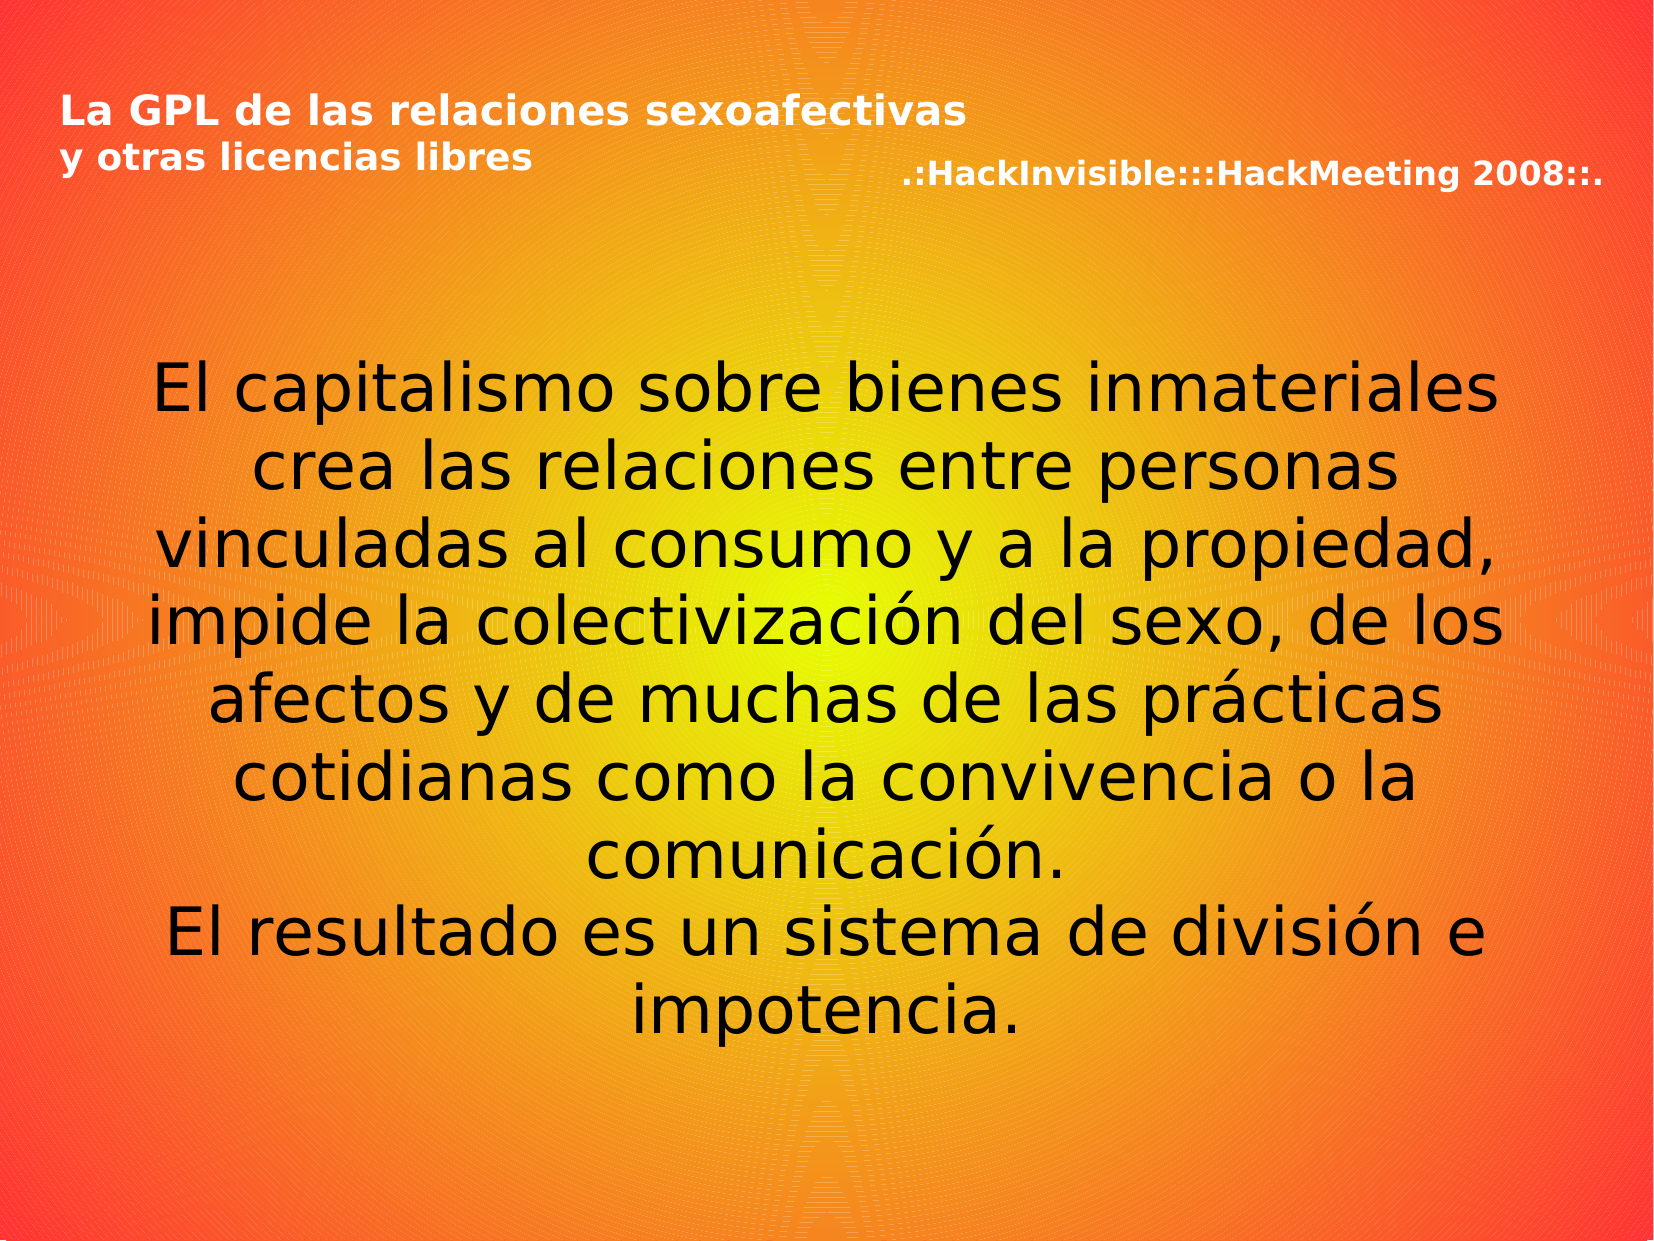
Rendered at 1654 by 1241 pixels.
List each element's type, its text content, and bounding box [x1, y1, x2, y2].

text_box .:HackInvisible:::HackMeeting 2008::. [885, 147, 1607, 201]
subtitle El capitalismo sobre bienes inmateriales crea las relaciones entre personas vinculadas al consumo y a la propiedad, impide la colectivización del sexo, de los afectos y de muchas de las prácticas cotidianas como la convivencia o la comunicación. El resultado es un sistema de división e impotencia. [82, 297, 1571, 1102]
title La GPL de las relaciones sexoafectivas y otras licencias libres [59, 59, 1595, 207]
